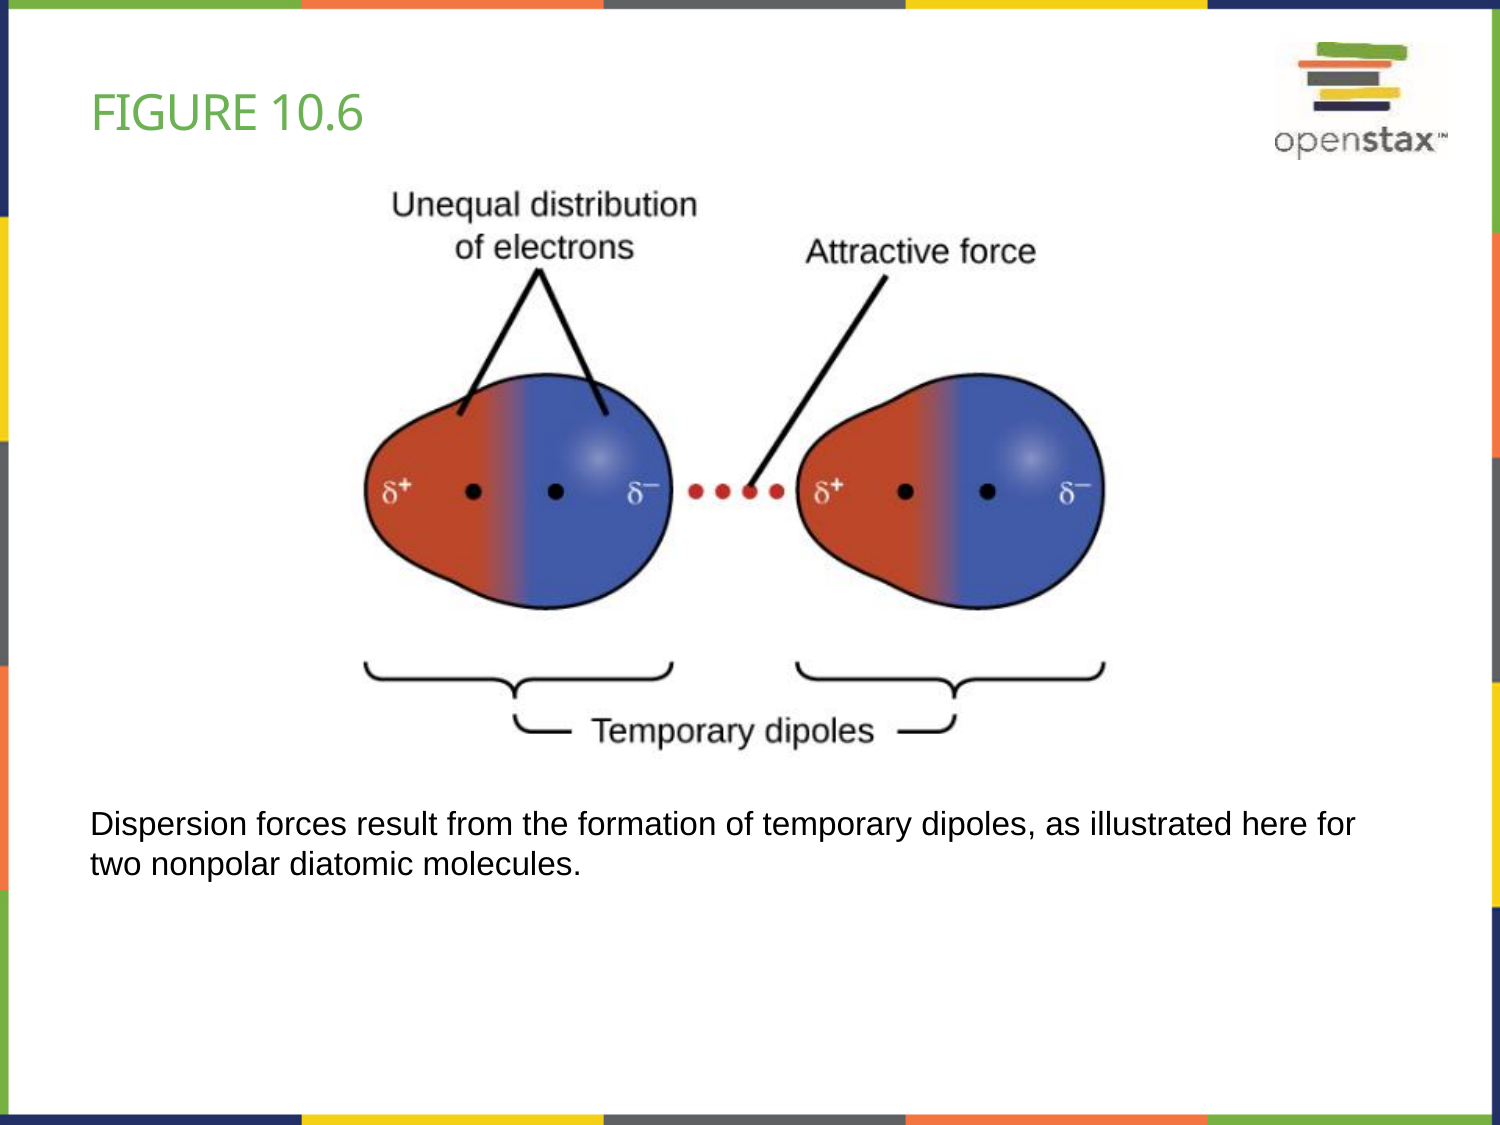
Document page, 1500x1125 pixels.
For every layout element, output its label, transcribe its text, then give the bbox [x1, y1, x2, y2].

list Dispersion forces result from the formation of temporary dipoles, as illustrated here for two nonpolar diatomic molecules. [75, 794, 1398, 986]
picture [0, 0, 1500, 1125]
title Figure 10.6 [75, 39, 1398, 148]
